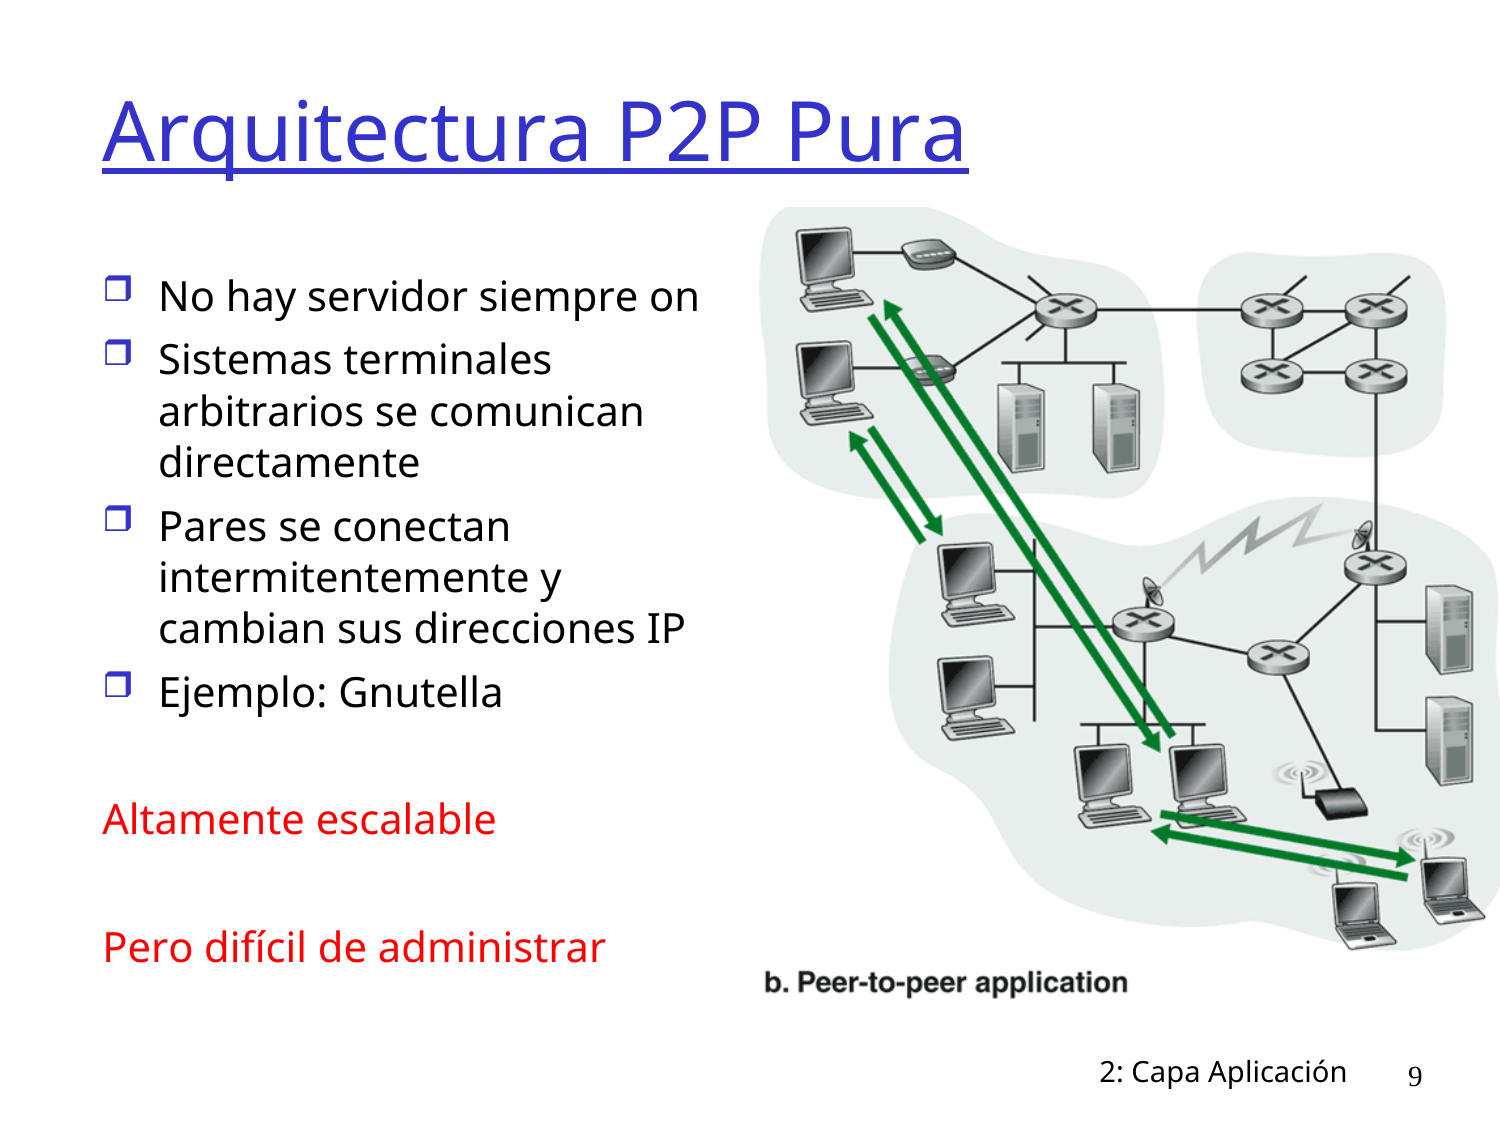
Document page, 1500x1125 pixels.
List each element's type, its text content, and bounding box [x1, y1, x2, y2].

title Arquitectura P2P Pura [87, 37, 1363, 225]
picture [757, 207, 1500, 1004]
list No hay servidor siempre on Sistemas terminales arbitrarios se comunican directamente Pares se conectan intermitentemente y cambian sus direcciones IP Ejemplo: Gnutella Altamente escalable Pero difícil de administrar [87, 262, 752, 1028]
